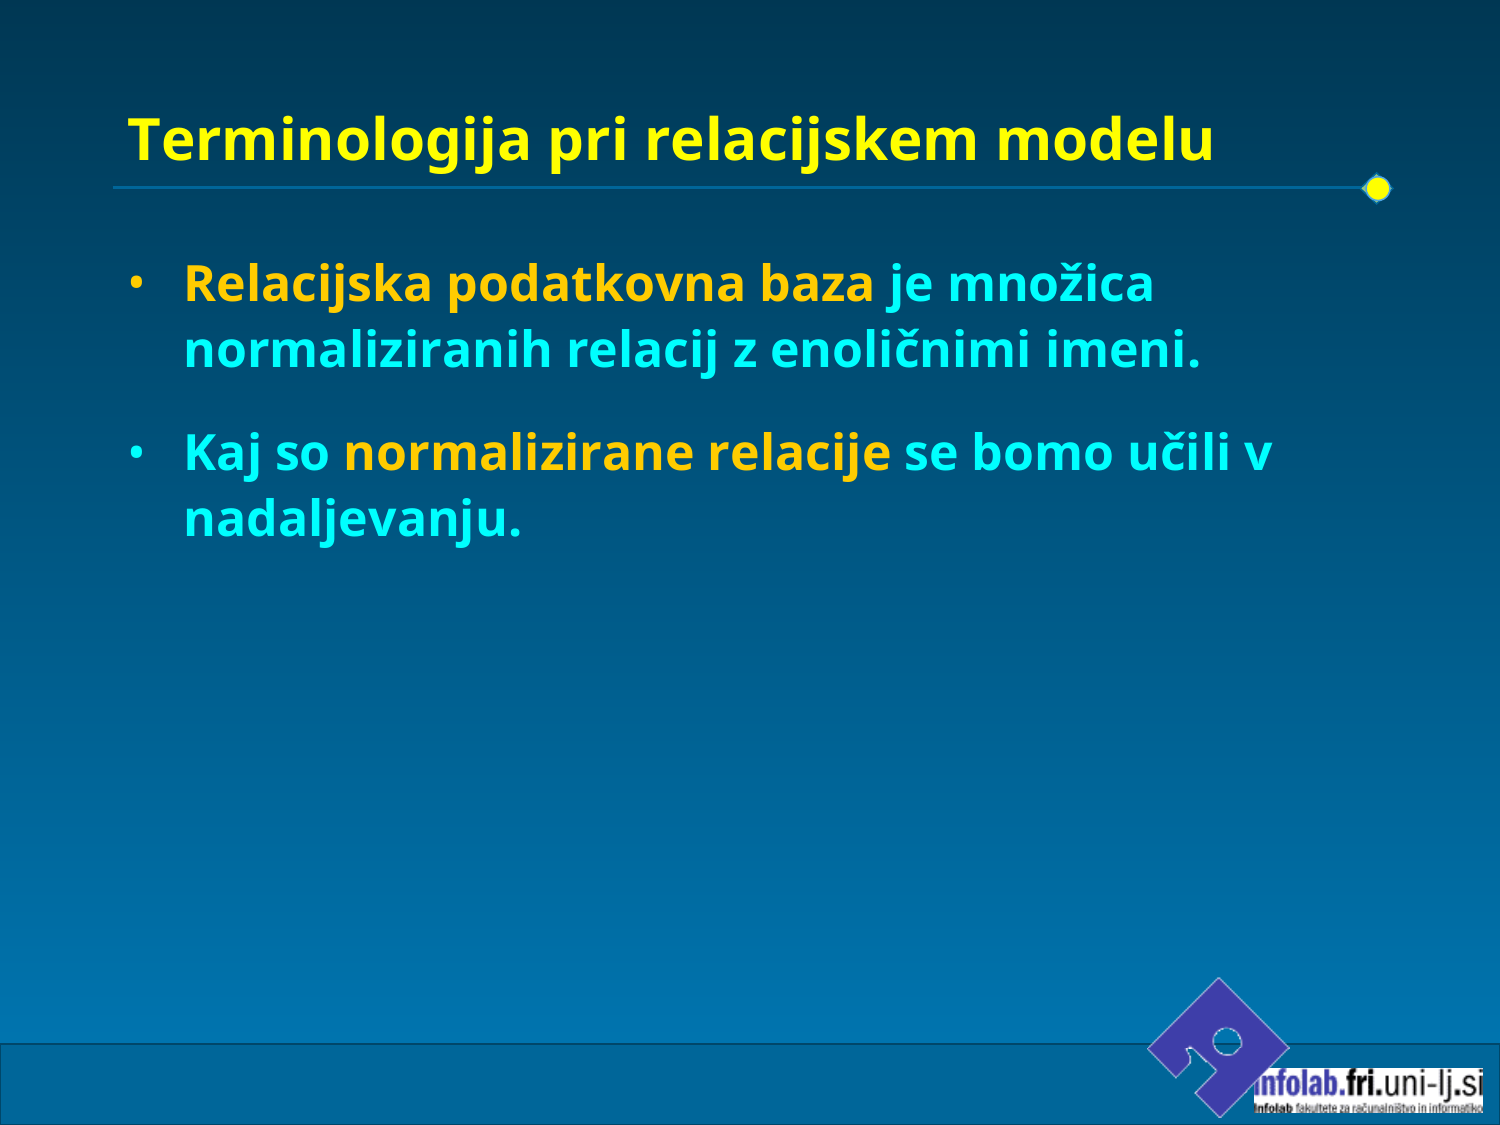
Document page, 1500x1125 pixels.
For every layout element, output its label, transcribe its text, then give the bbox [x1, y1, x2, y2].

picture [1149, 978, 1482, 1117]
title Terminologija pri relacijskem modelu [112, 94, 1388, 181]
list Relacijska podatkovna baza je množica normaliziranih relacij z enoličnimi imeni. Kaj so normalizirane relacije se bomo učili v nadaljevanju. [112, 237, 1388, 963]
